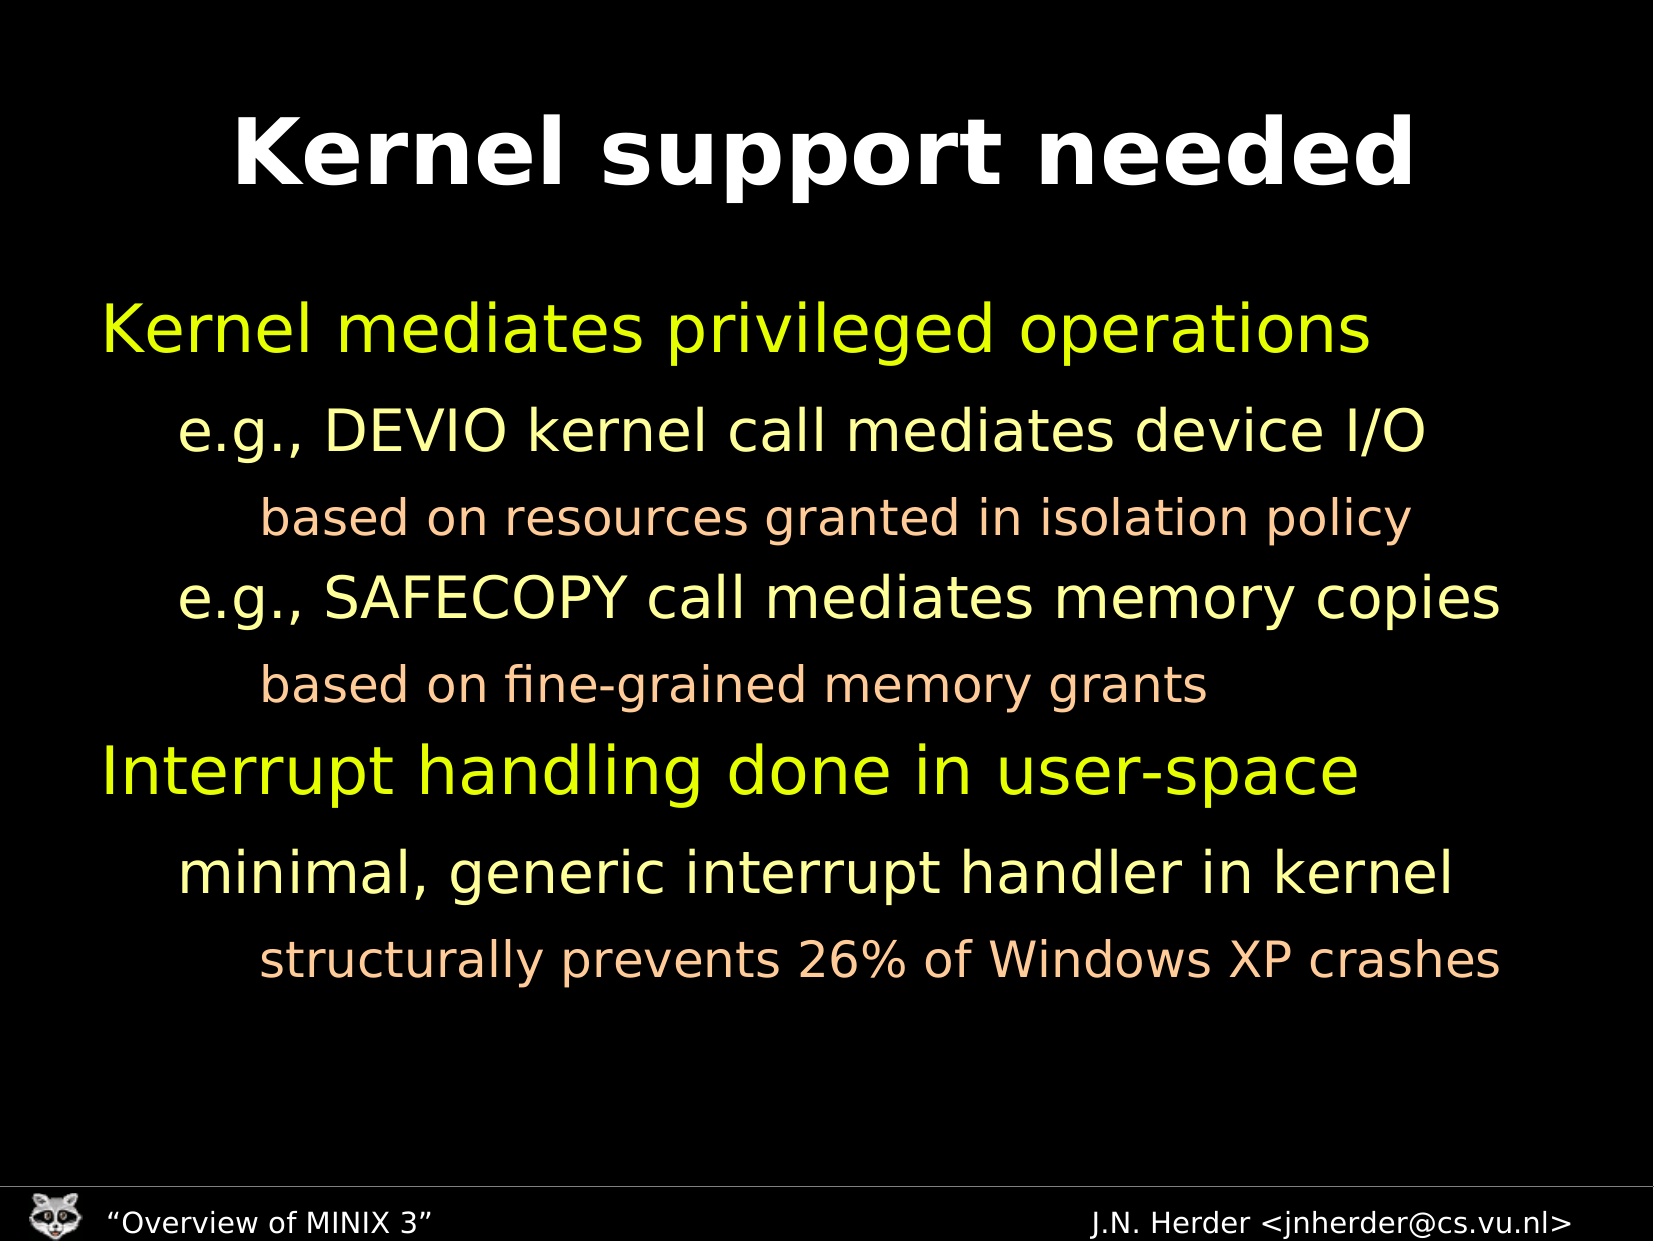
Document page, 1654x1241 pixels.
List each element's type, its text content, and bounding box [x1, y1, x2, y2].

title Kernel support needed [75, 43, 1576, 263]
picture [29, 1193, 83, 1241]
list Kernel mediates privileged operations e.g., DEVIO kernel call mediates device I/O based on resources granted in isolation policy e.g., SAFECOPY call mediates memory copies based on fine-grained memory grants Interrupt handling done in user-space minimal, generic interrupt handler in kernel structurally prevents 26% of Windows XP crashes [82, 290, 1571, 1109]
